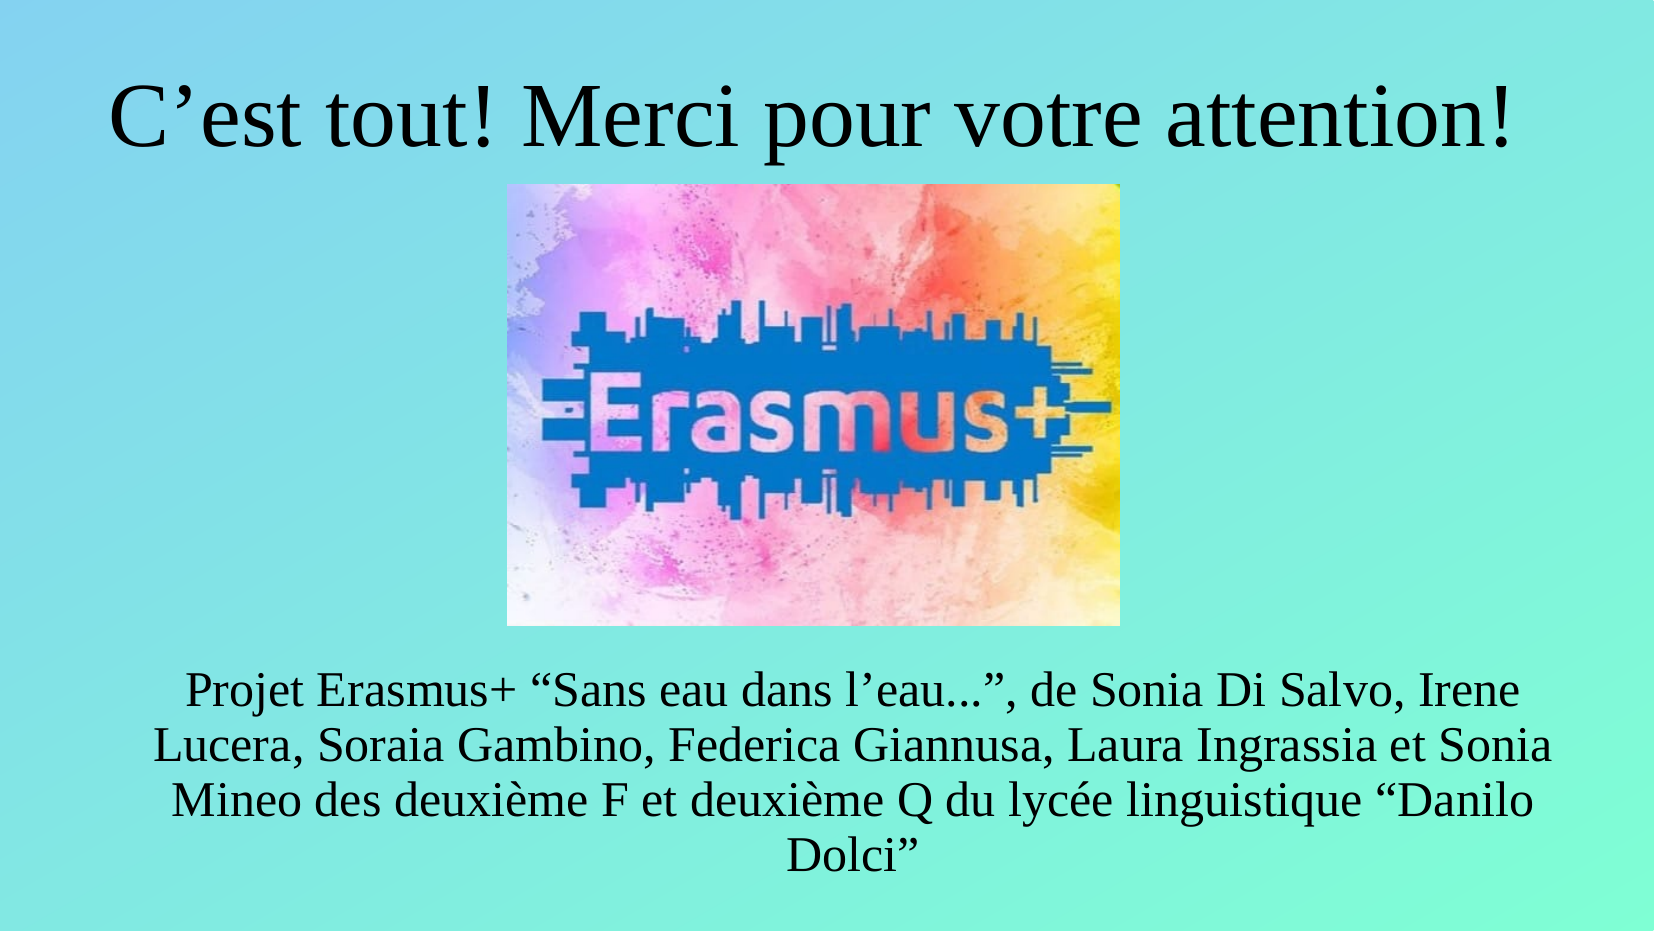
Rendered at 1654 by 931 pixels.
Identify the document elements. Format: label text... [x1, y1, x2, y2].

picture [507, 184, 1120, 626]
title C’est tout! Merci pour votre attention! [82, 37, 1571, 193]
list Projet Erasmus+ “Sans eau dans l’eau...”, de Sonia Di Salvo, Irene Lucera, Soraia Gambino, Federica Giannusa, Laura Ingrassia et Sonia Mineo des deuxième F et deuxième Q du lycée linguistique “Danilo Dolci” [82, 661, 1571, 886]
